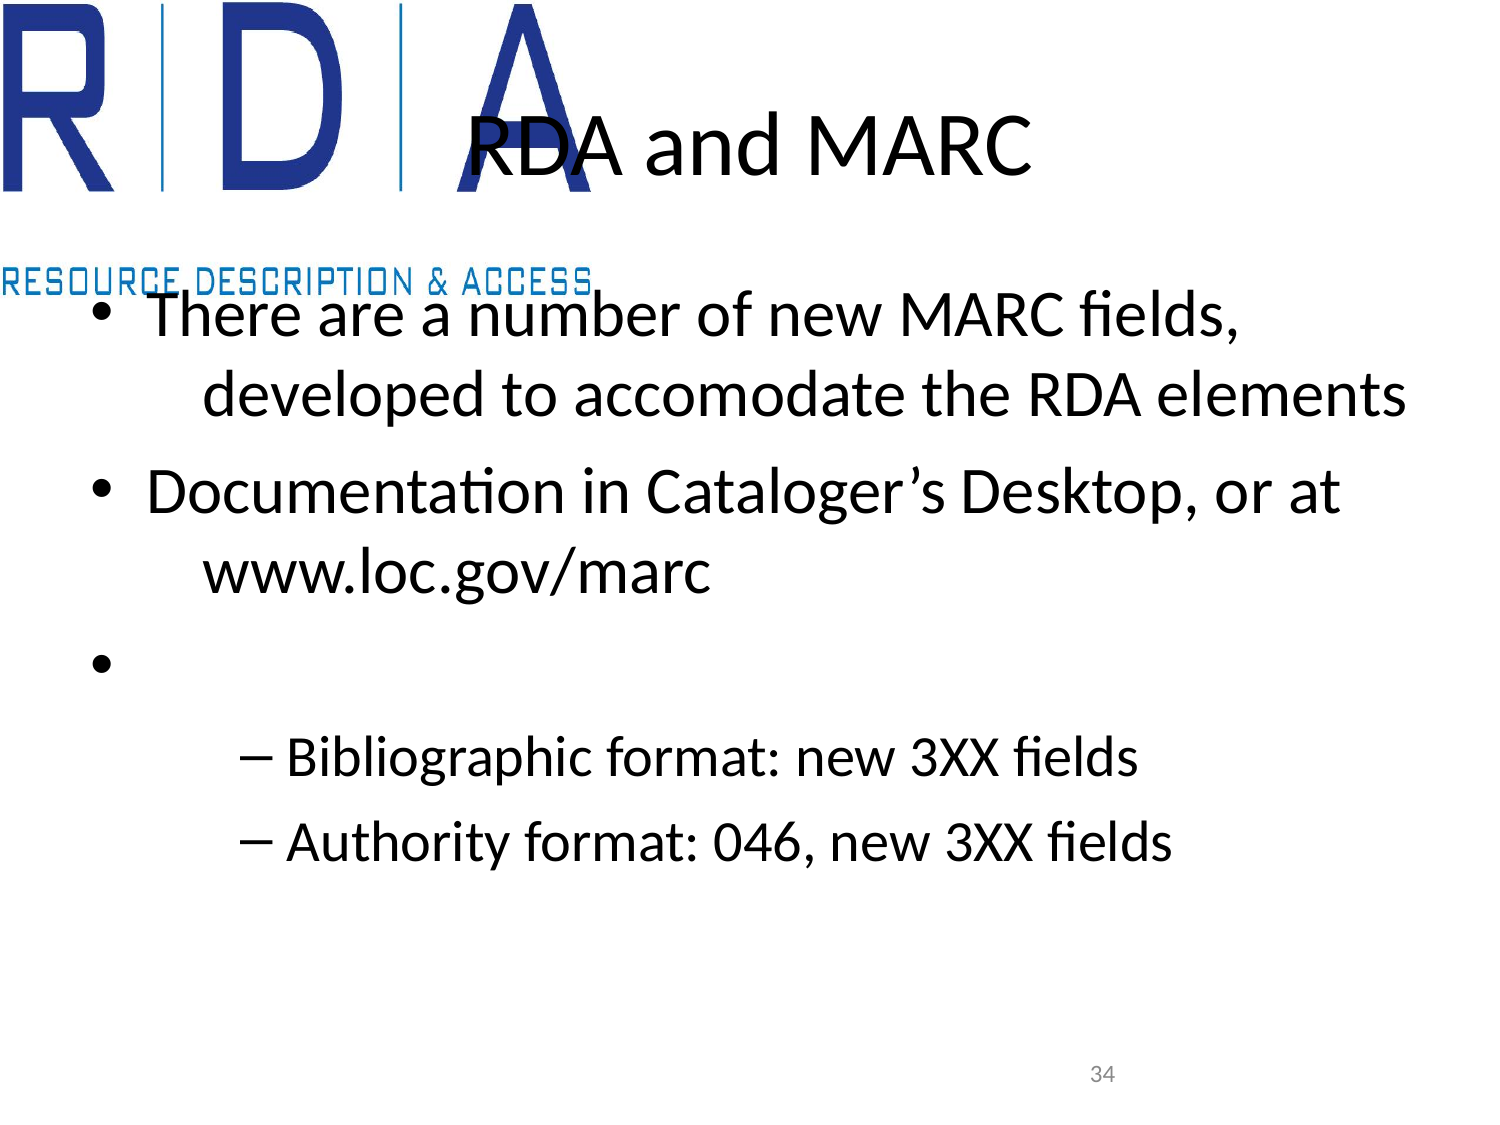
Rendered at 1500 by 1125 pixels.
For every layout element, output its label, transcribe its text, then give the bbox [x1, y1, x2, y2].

title RDA and MARC [75, 45, 1426, 233]
text_box 34 [1074, 1042, 1426, 1103]
list There are a number of new MARC fields, developed to accomodate the RDA elements Documentation in Cataloger’s Desktop, or at www.loc.gov/marc Bibliographic format: new 3XX fields Authority format: 046, new 3XX fields [75, 262, 1426, 1005]
